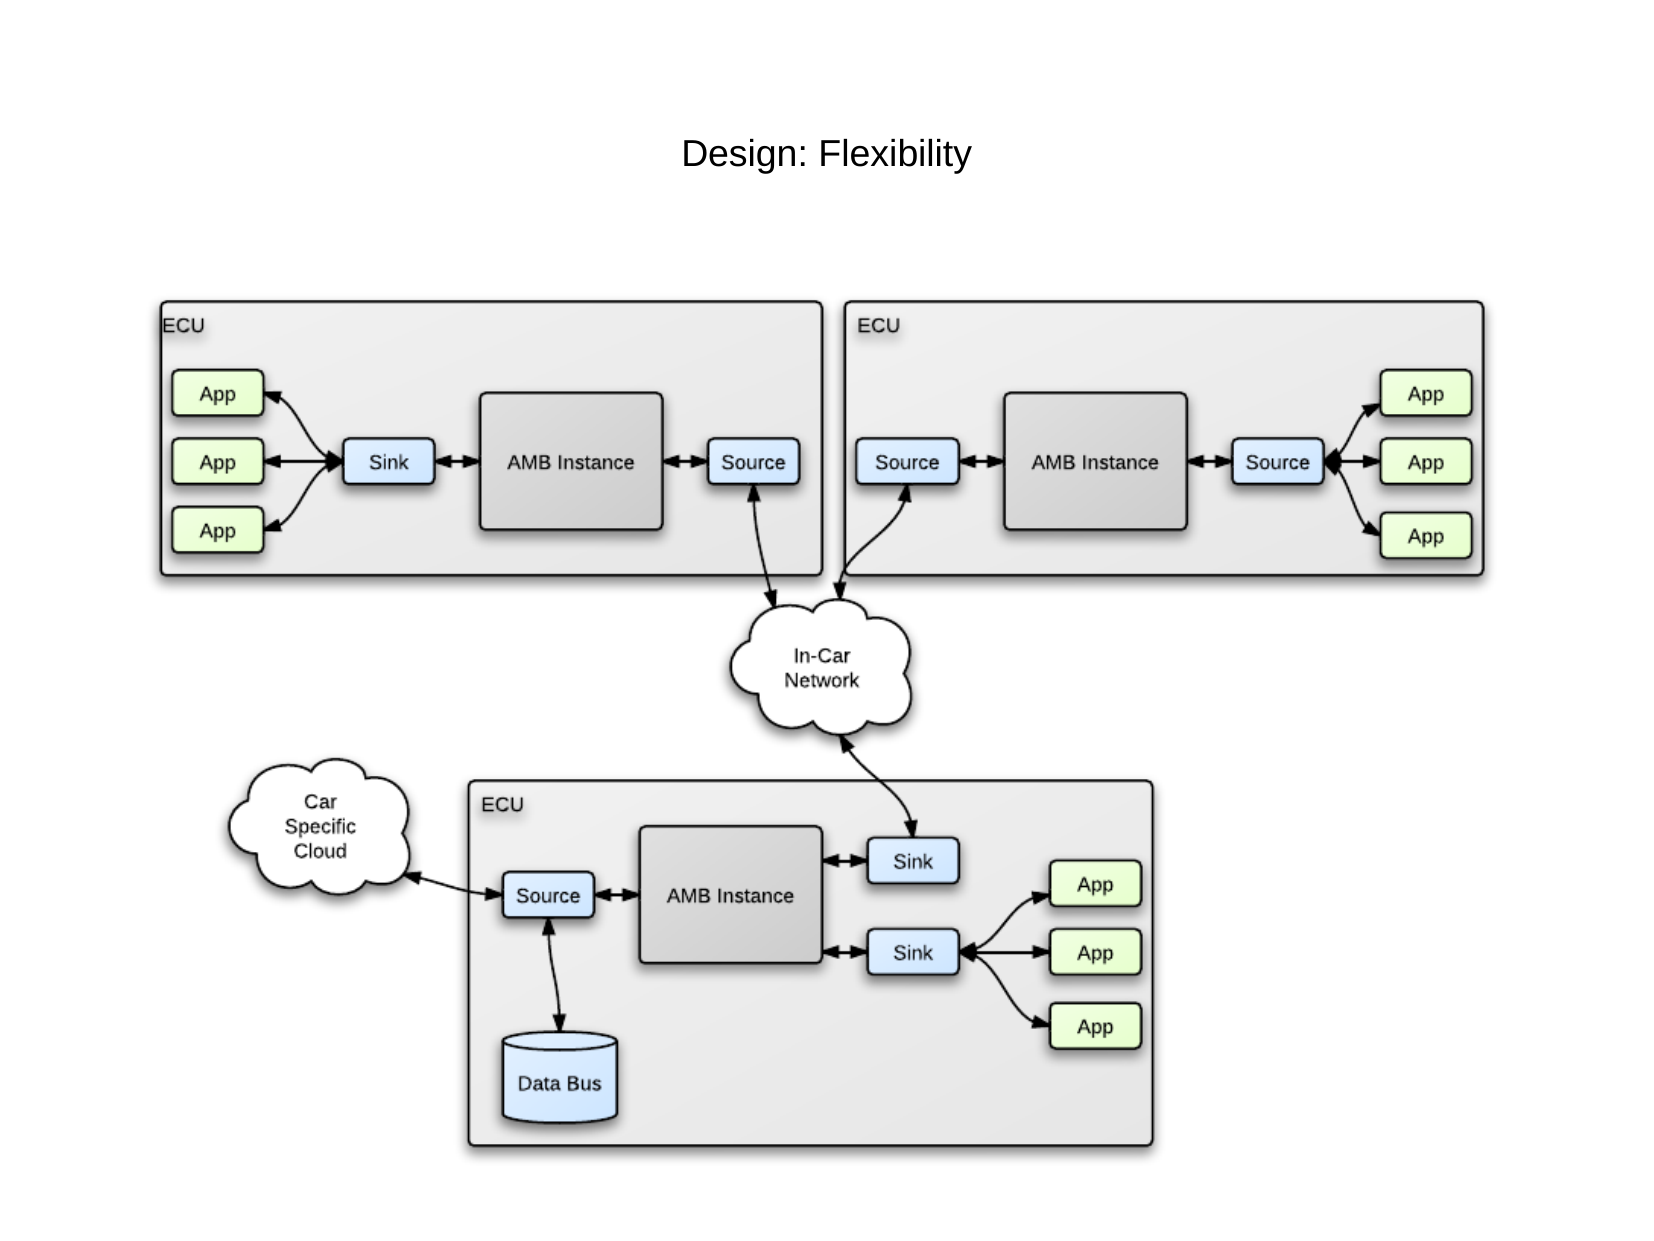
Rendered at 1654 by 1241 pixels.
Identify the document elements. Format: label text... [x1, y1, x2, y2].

title Design: Flexibility [82, 49, 1571, 194]
picture [47, 194, 1576, 1213]
